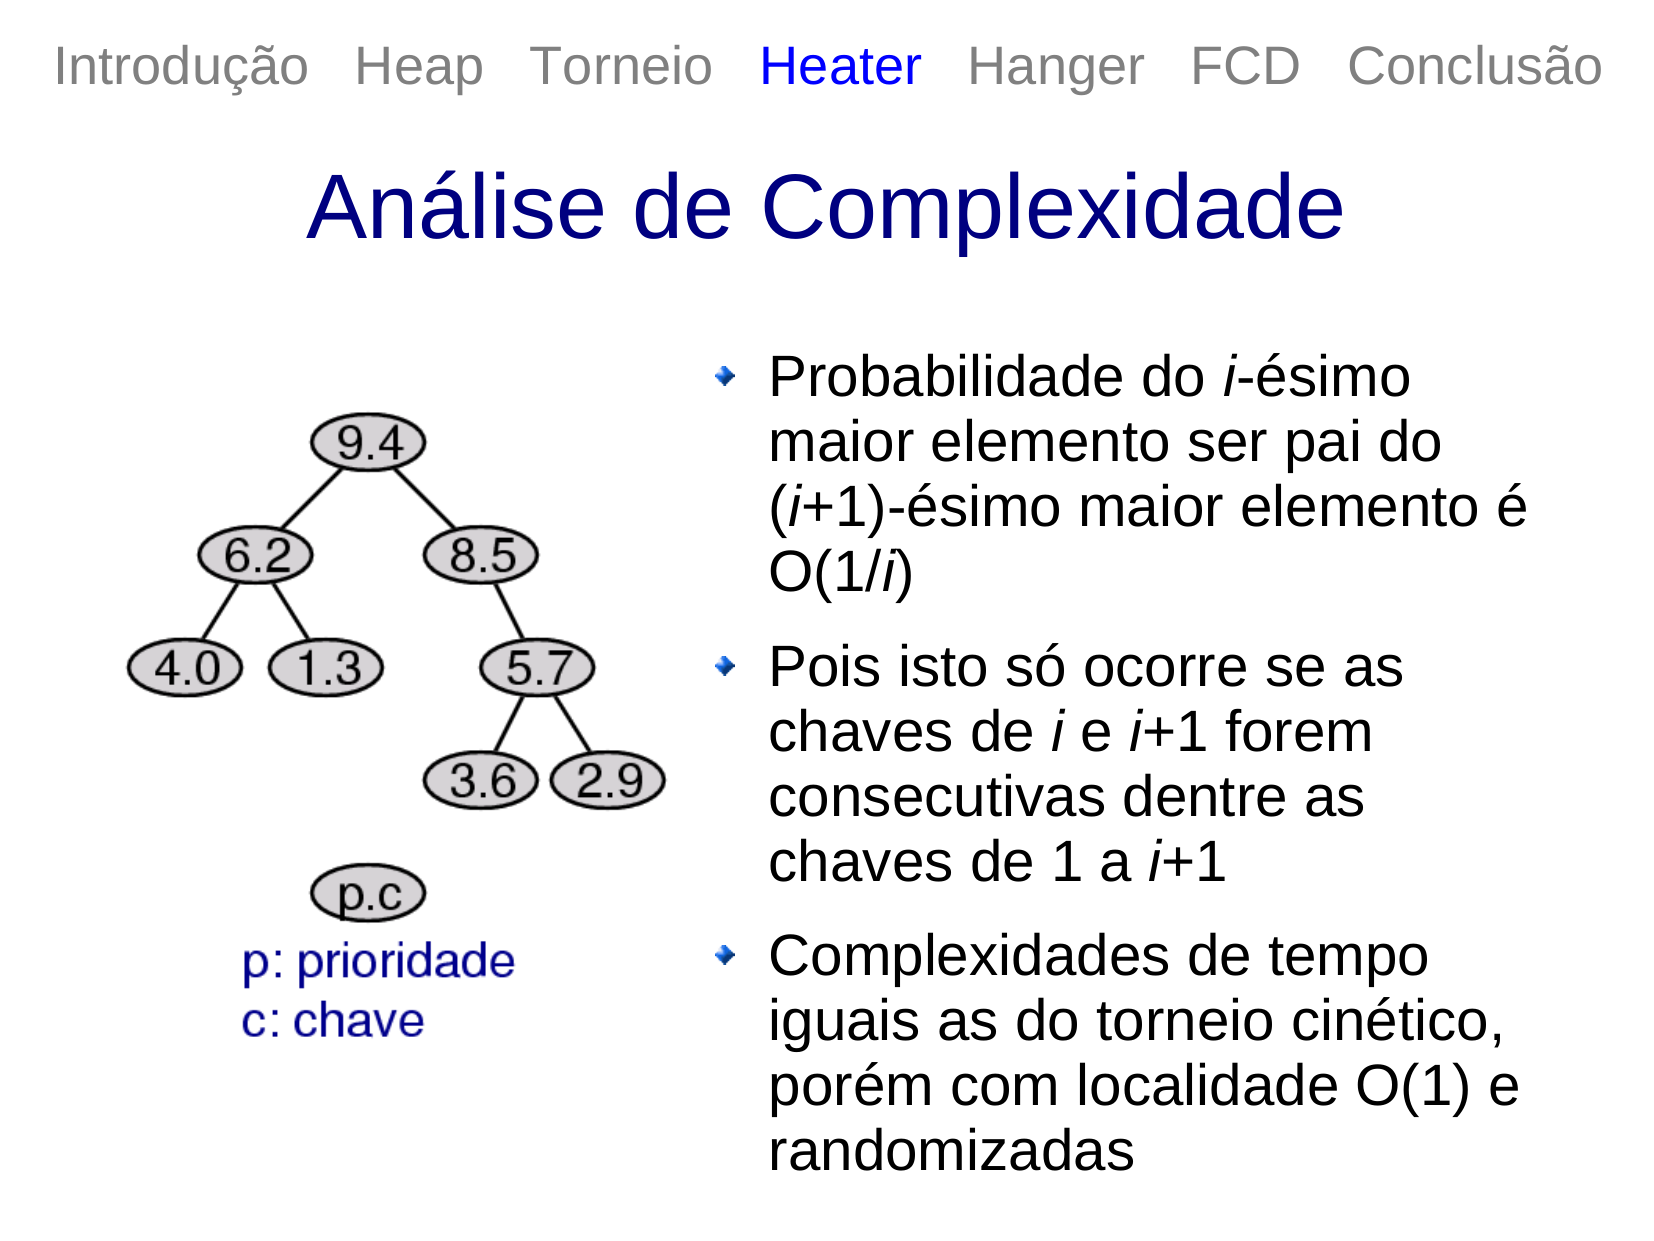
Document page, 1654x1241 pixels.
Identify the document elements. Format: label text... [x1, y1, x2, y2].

title Análise de Complexidade [121, 102, 1534, 311]
text_box Introdução Heap Torneio Heater Hanger FCD Conclusão [30, 35, 1629, 96]
list Probabilidade do i-ésimo maior elemento ser pai do (i+1)-ésimo maior elemento é O(1/i) Pois isto só ocorre se as chaves de i e i+1 forem consecutivas dentre as chaves de 1 a i+1 Complexidades de tempo iguais as do torneio cinético, porém com localidade O(1) e randomizadas [697, 343, 1535, 1190]
picture [118, 405, 669, 1062]
